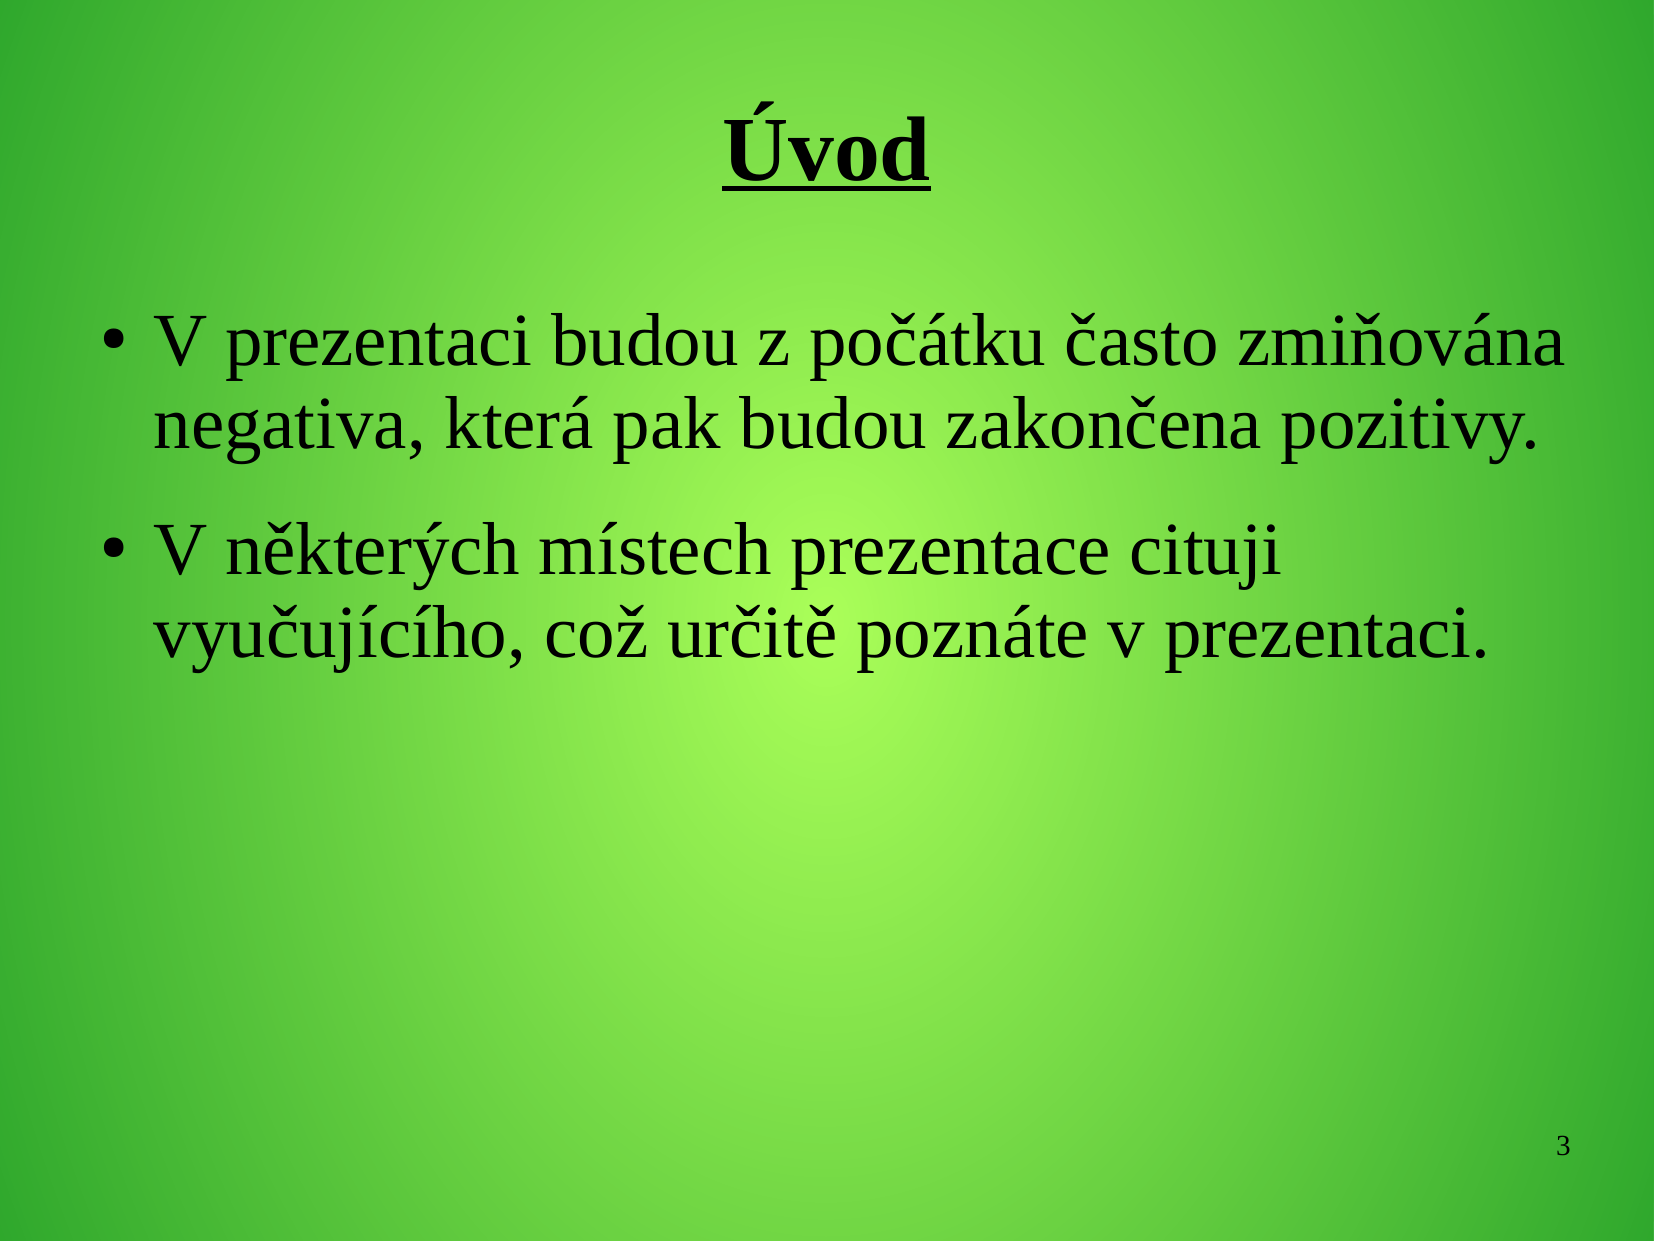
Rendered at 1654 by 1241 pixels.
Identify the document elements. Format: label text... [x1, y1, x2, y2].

list V prezentaci budou z počátku často zmiňována negativa, která pak budou zakončena pozitivy. V některých místech prezentace cituji vyučujícího, což určitě poznáte v prezentaci. [82, 299, 1571, 1019]
title Úvod [82, 47, 1571, 252]
